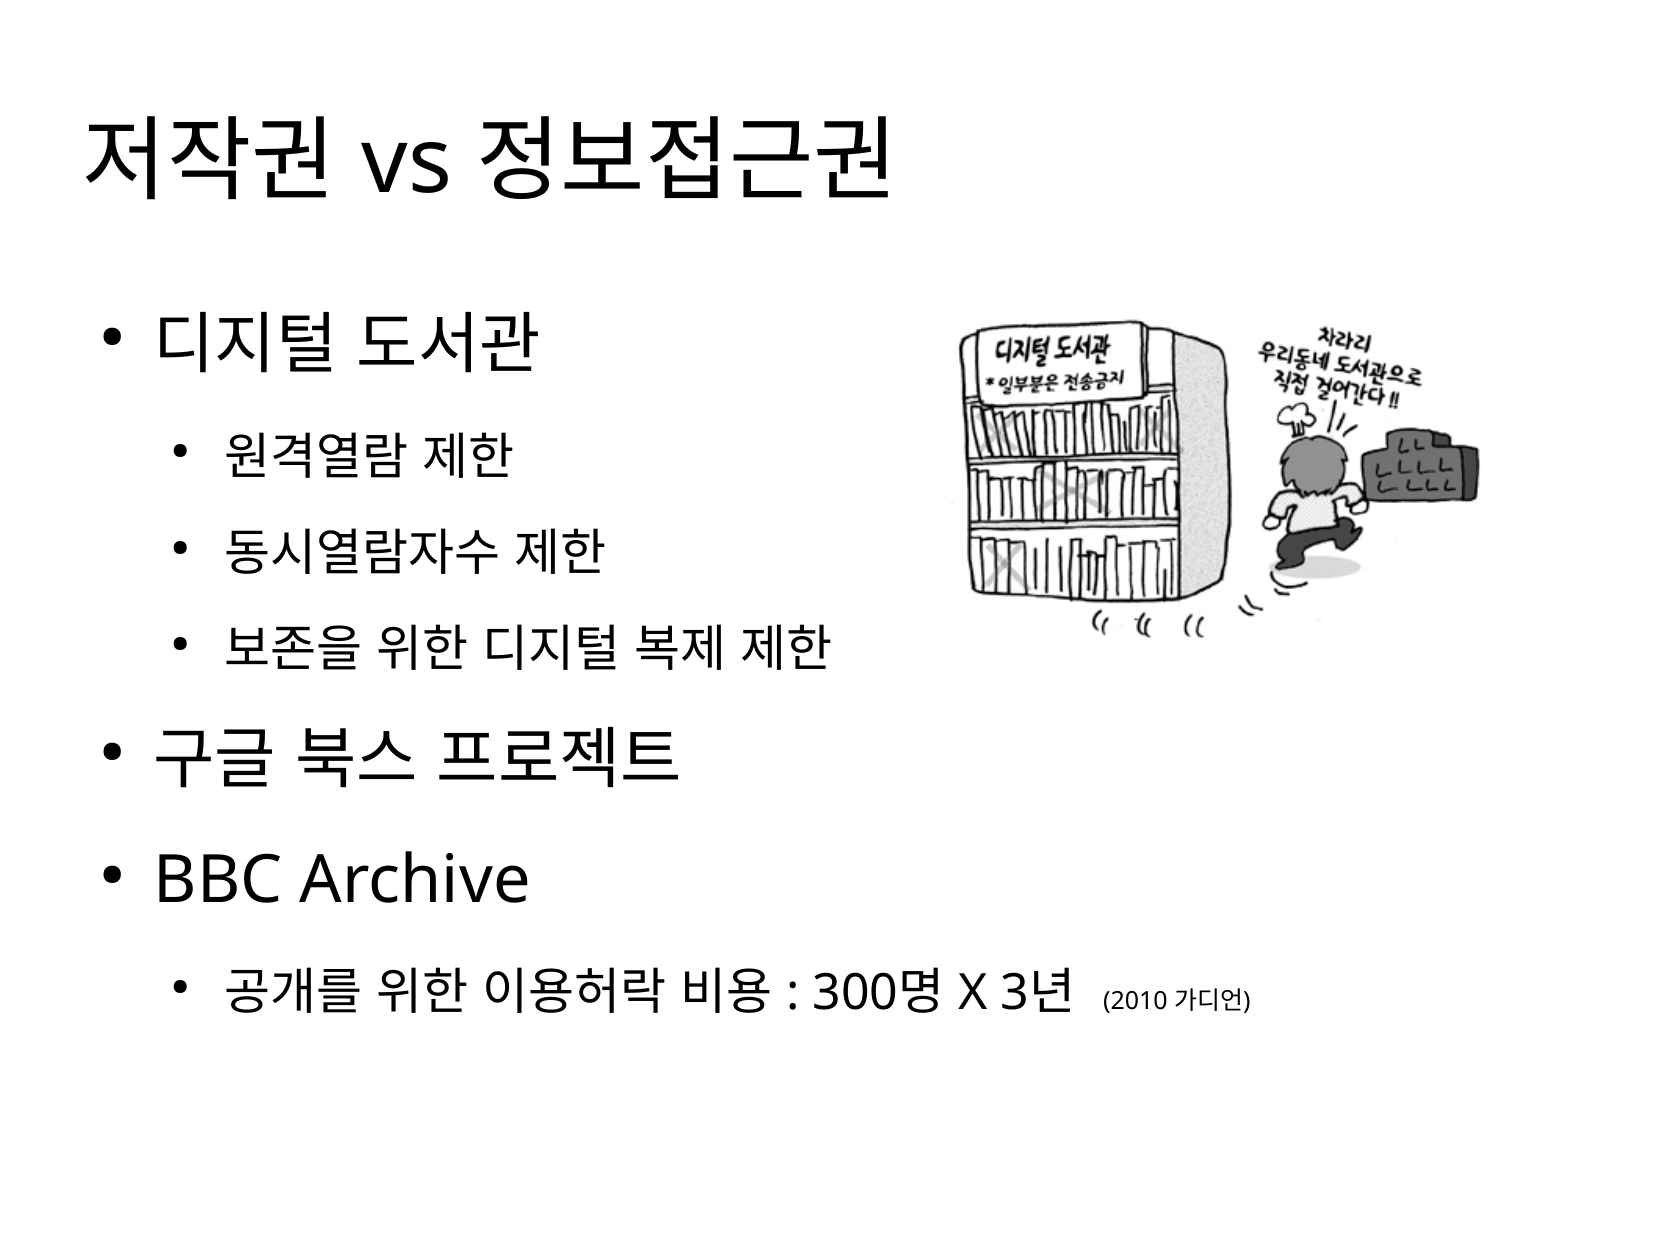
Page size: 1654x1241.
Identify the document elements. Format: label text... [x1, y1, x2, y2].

list 디지털 도서관 원격열람 제한 동시열람자수 제한 보존을 위한 디지털 복제 제한 구글 북스 프로젝트 BBC Archive 공개를 위한 이용허락 비용 : 300명 X 3년 (2010 가디언) [82, 290, 1571, 1094]
title 저작권 vs 정보접근권 [82, 49, 1571, 257]
picture [944, 295, 1492, 650]
